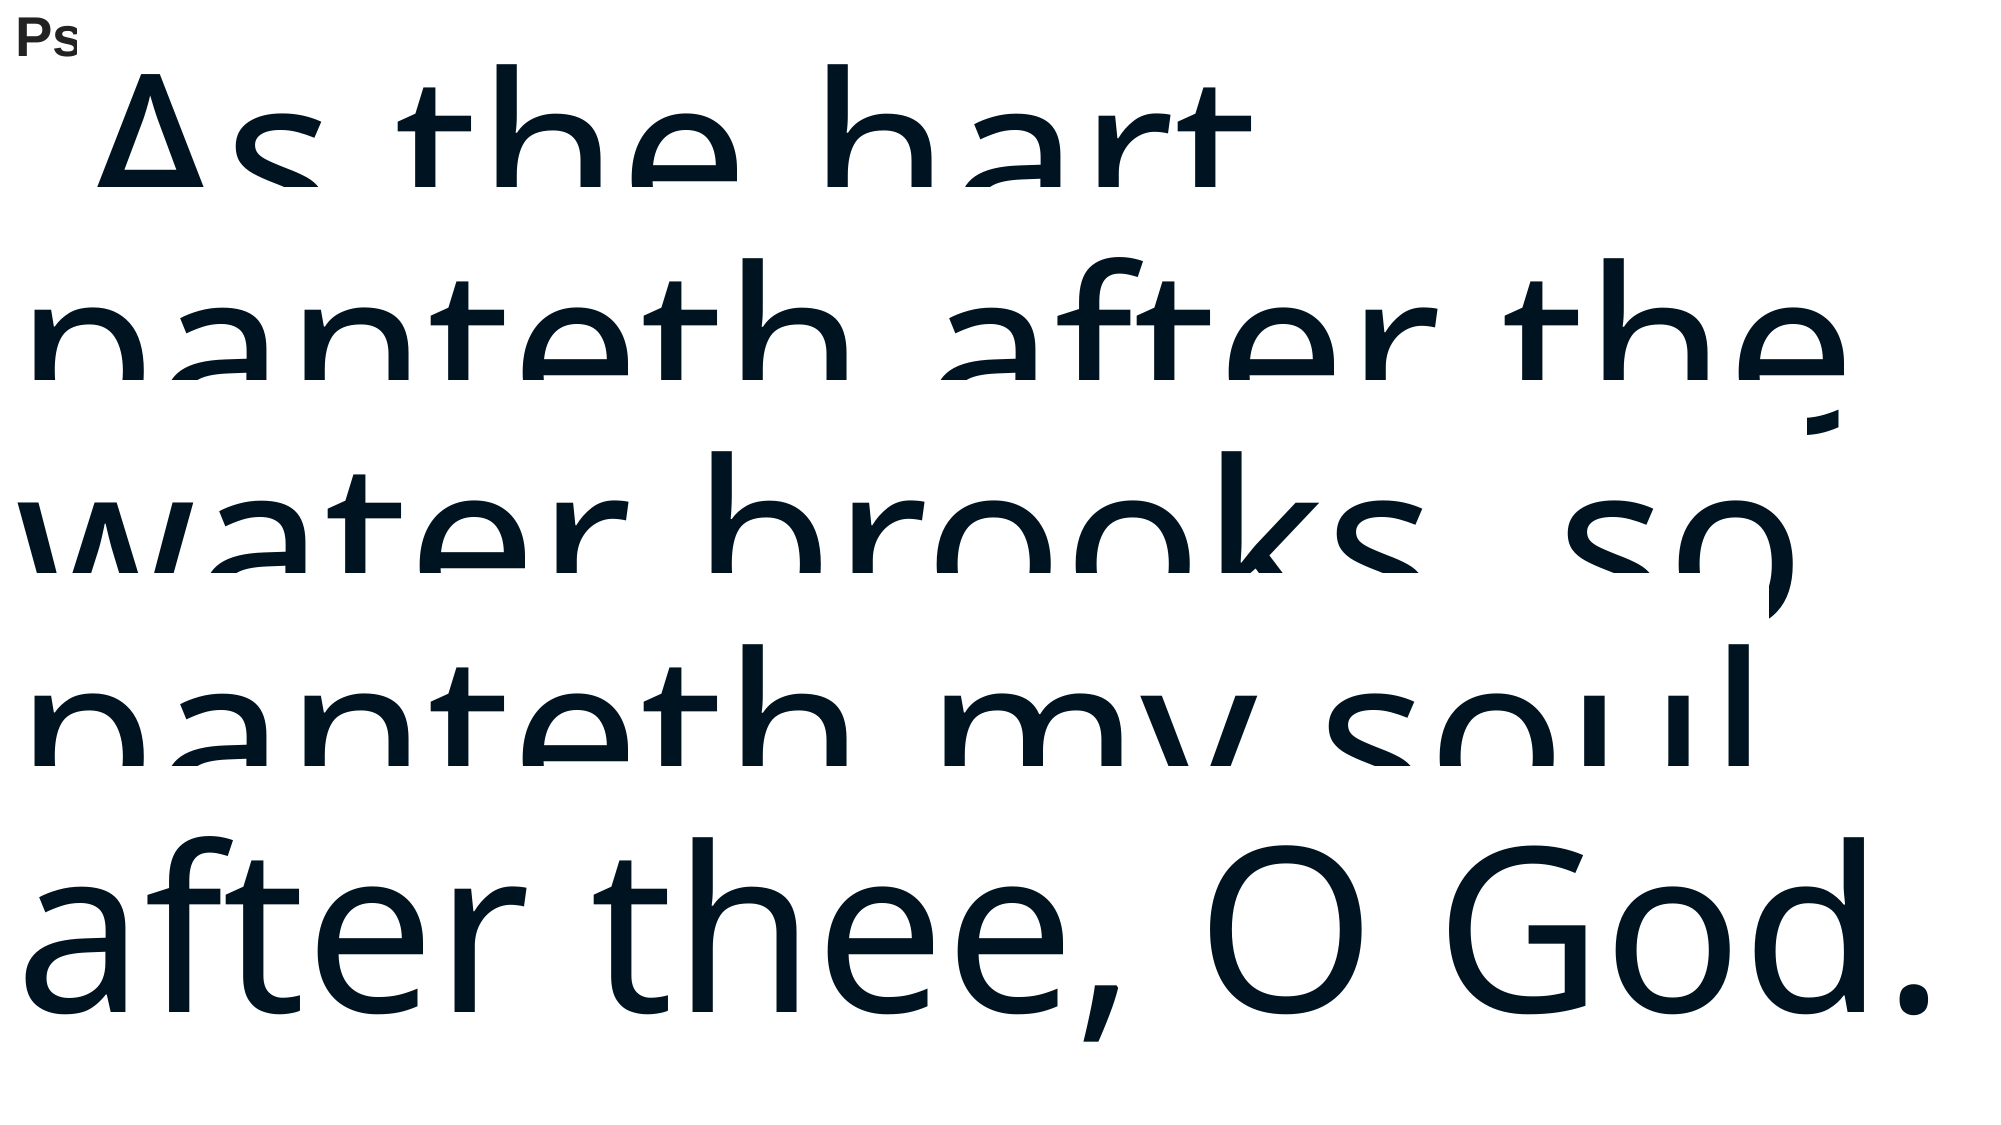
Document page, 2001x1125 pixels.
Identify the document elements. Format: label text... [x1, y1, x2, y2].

subtitle Psa. 42:1 & 2 1 As the hart panteth after the water brooks, so panteth my soul after thee, O God. [0, 11, 2000, 1125]
